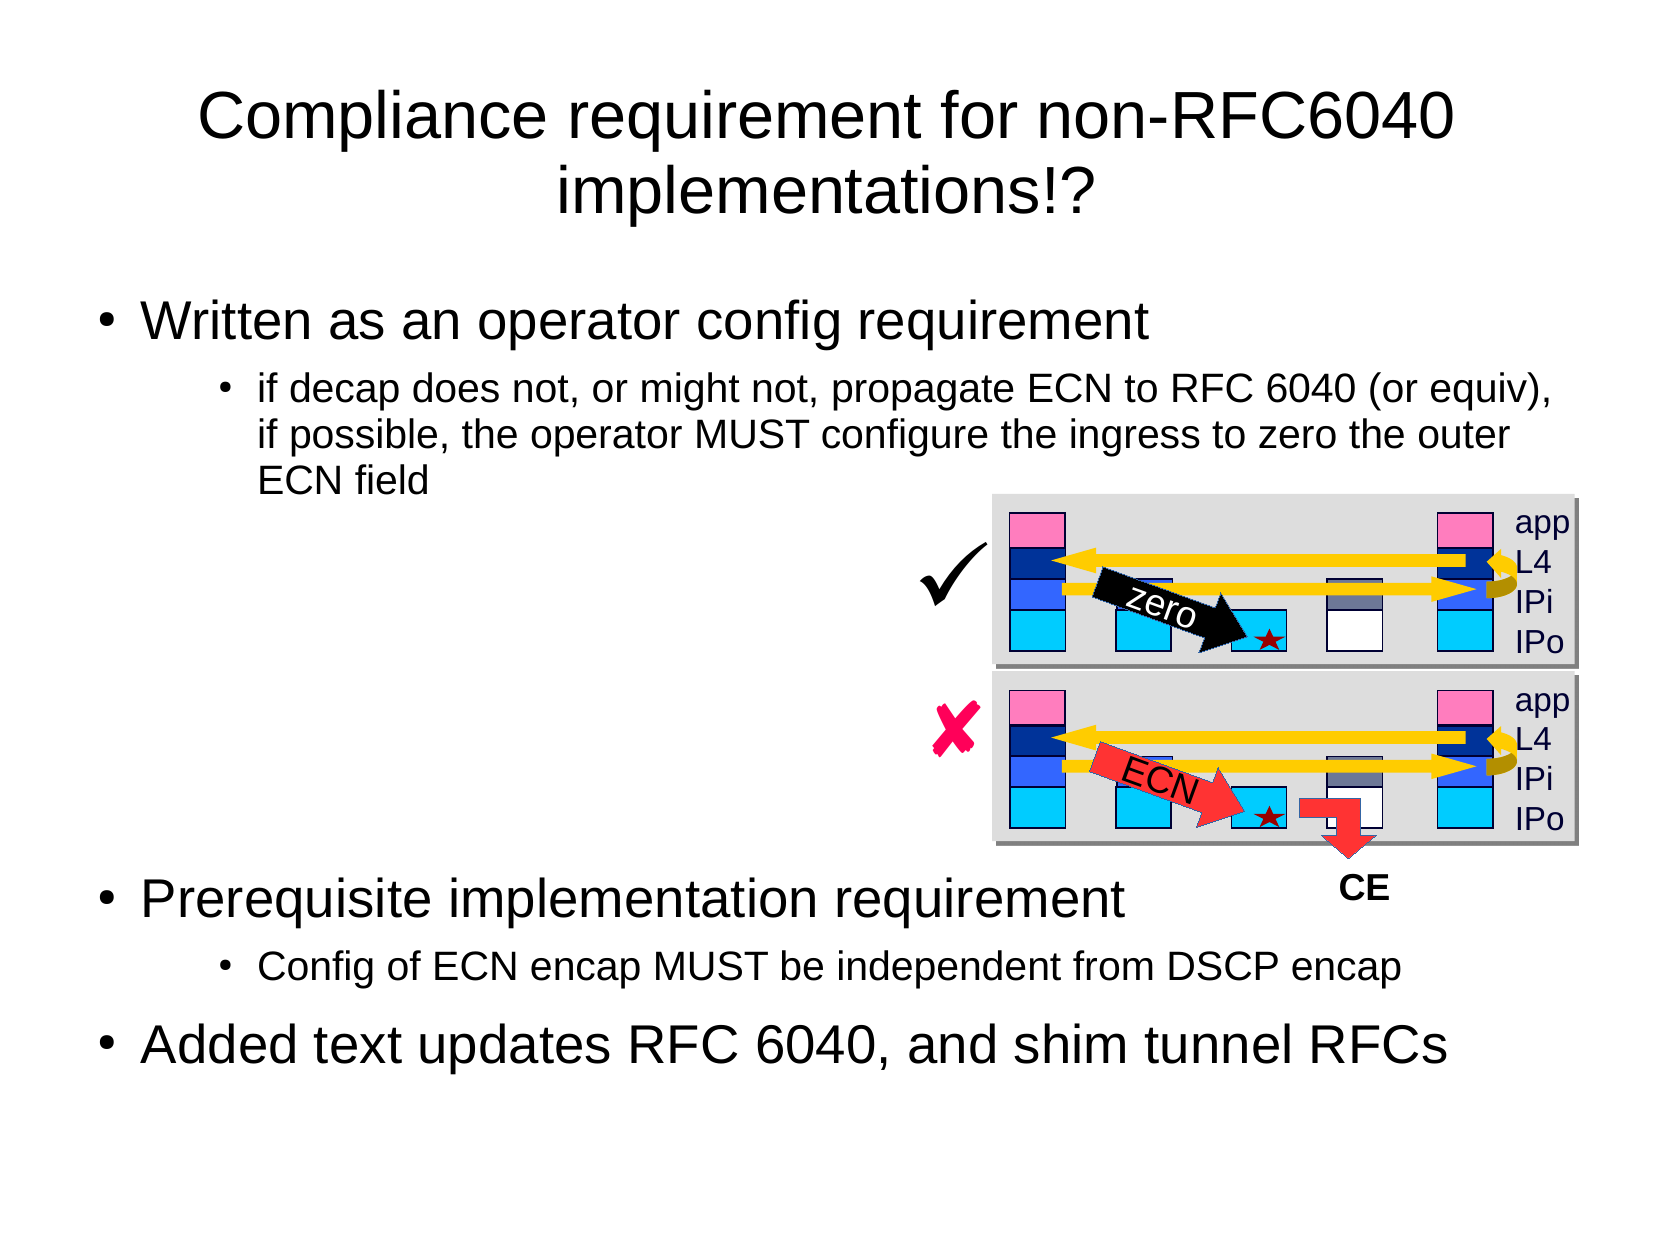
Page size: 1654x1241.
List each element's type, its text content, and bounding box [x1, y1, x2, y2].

text_box app L4 IPi IPo [1499, 492, 1586, 668]
title Compliance requirement for non-RFC6040 implementations!? [82, 49, 1571, 257]
text_box  [897, 543, 1006, 669]
text_box app L4 IPi IPo [1499, 669, 1586, 846]
text_box zero [1092, 566, 1248, 653]
text_box ECN [1089, 741, 1245, 828]
text_box  [909, 687, 963, 814]
text_box [992, 671, 1517, 859]
text_box CE [1323, 859, 1406, 916]
list Written as an operator config requirement if decap does not, or might not, propagate ECN to RFC 6040 (or equiv), if possible, the operator MUST configure the ingress to zero the outer ECN field Prerequisite implementation requirement Config of ECN encap MUST be independent from DSCP encap Added text updates RFC 6040, and shim tunnel RFCs [82, 290, 1571, 1111]
text_box [992, 493, 1517, 665]
